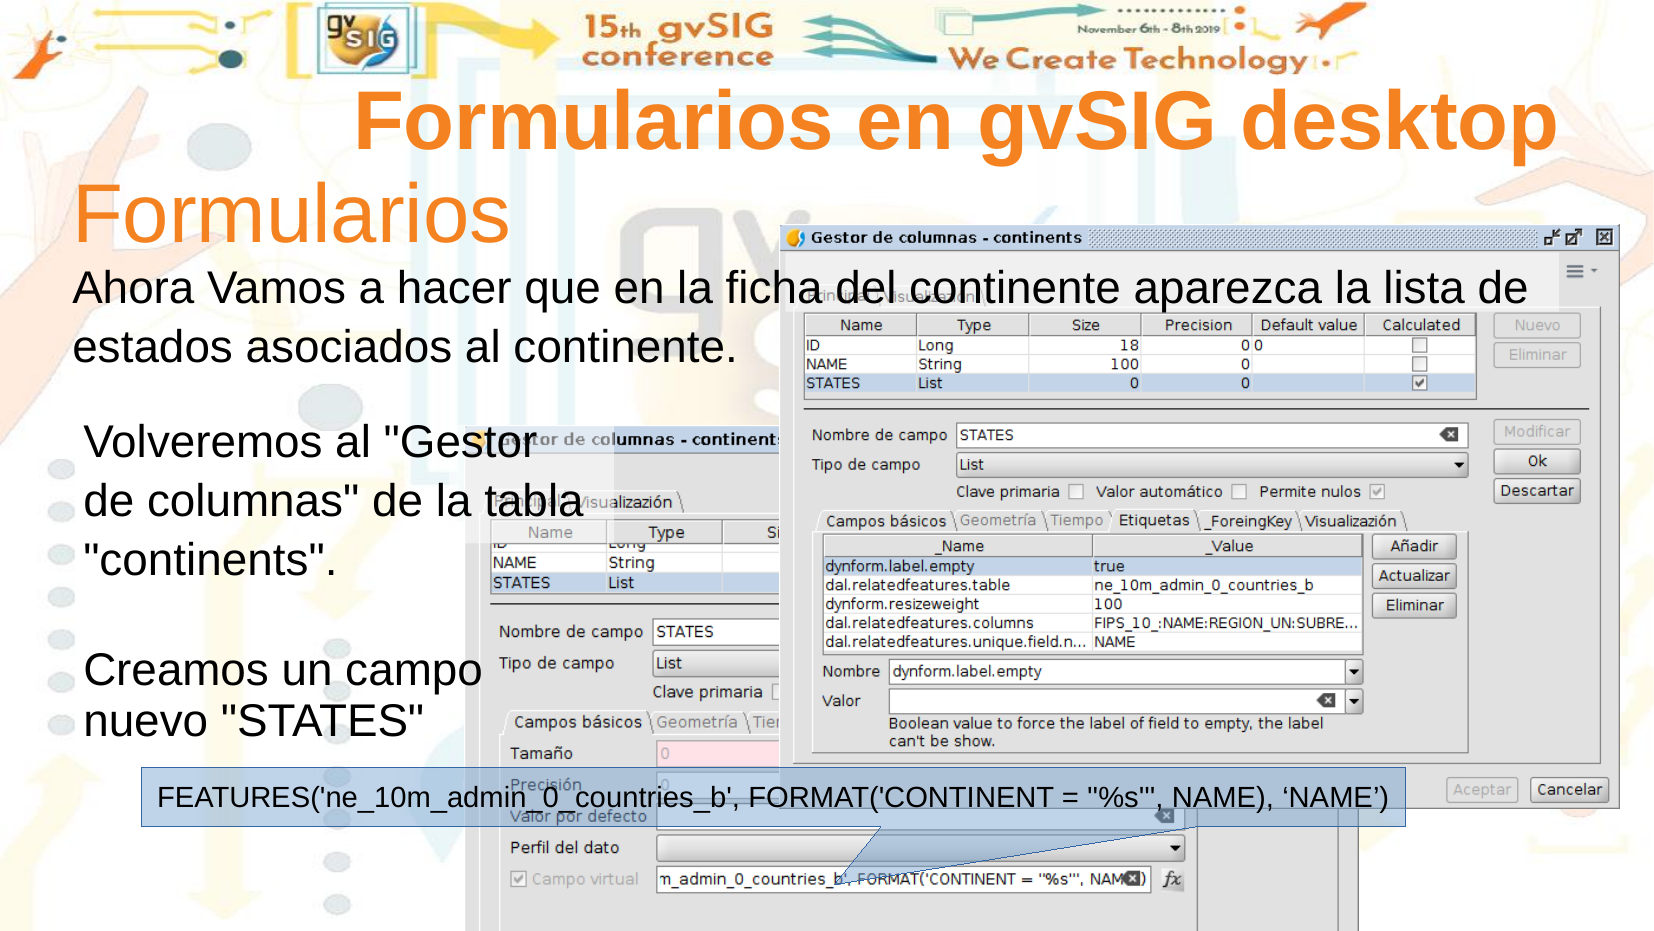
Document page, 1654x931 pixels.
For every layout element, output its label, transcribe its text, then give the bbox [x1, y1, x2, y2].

text_box Volveremos al "Gestor de columnas" de la tabla "continents". Creamos un campo nuevo "STATES" [68, 400, 601, 755]
text_box [601, 425, 615, 544]
text_box Ahora Vamos a hacer que en la ficha del continente aparezca la lista de estados asociados al continente. [36, 254, 1619, 390]
picture [0, 0, 1654, 931]
title Formularios [72, 167, 1561, 254]
title Formularios en gvSIG desktop [72, 73, 1561, 167]
text_box FEATURES('ne_10m_admin_0_countries_b', FORMAT('CONTINENT = ''%s''', NAME), ‘NAME’) [141, 767, 1406, 885]
